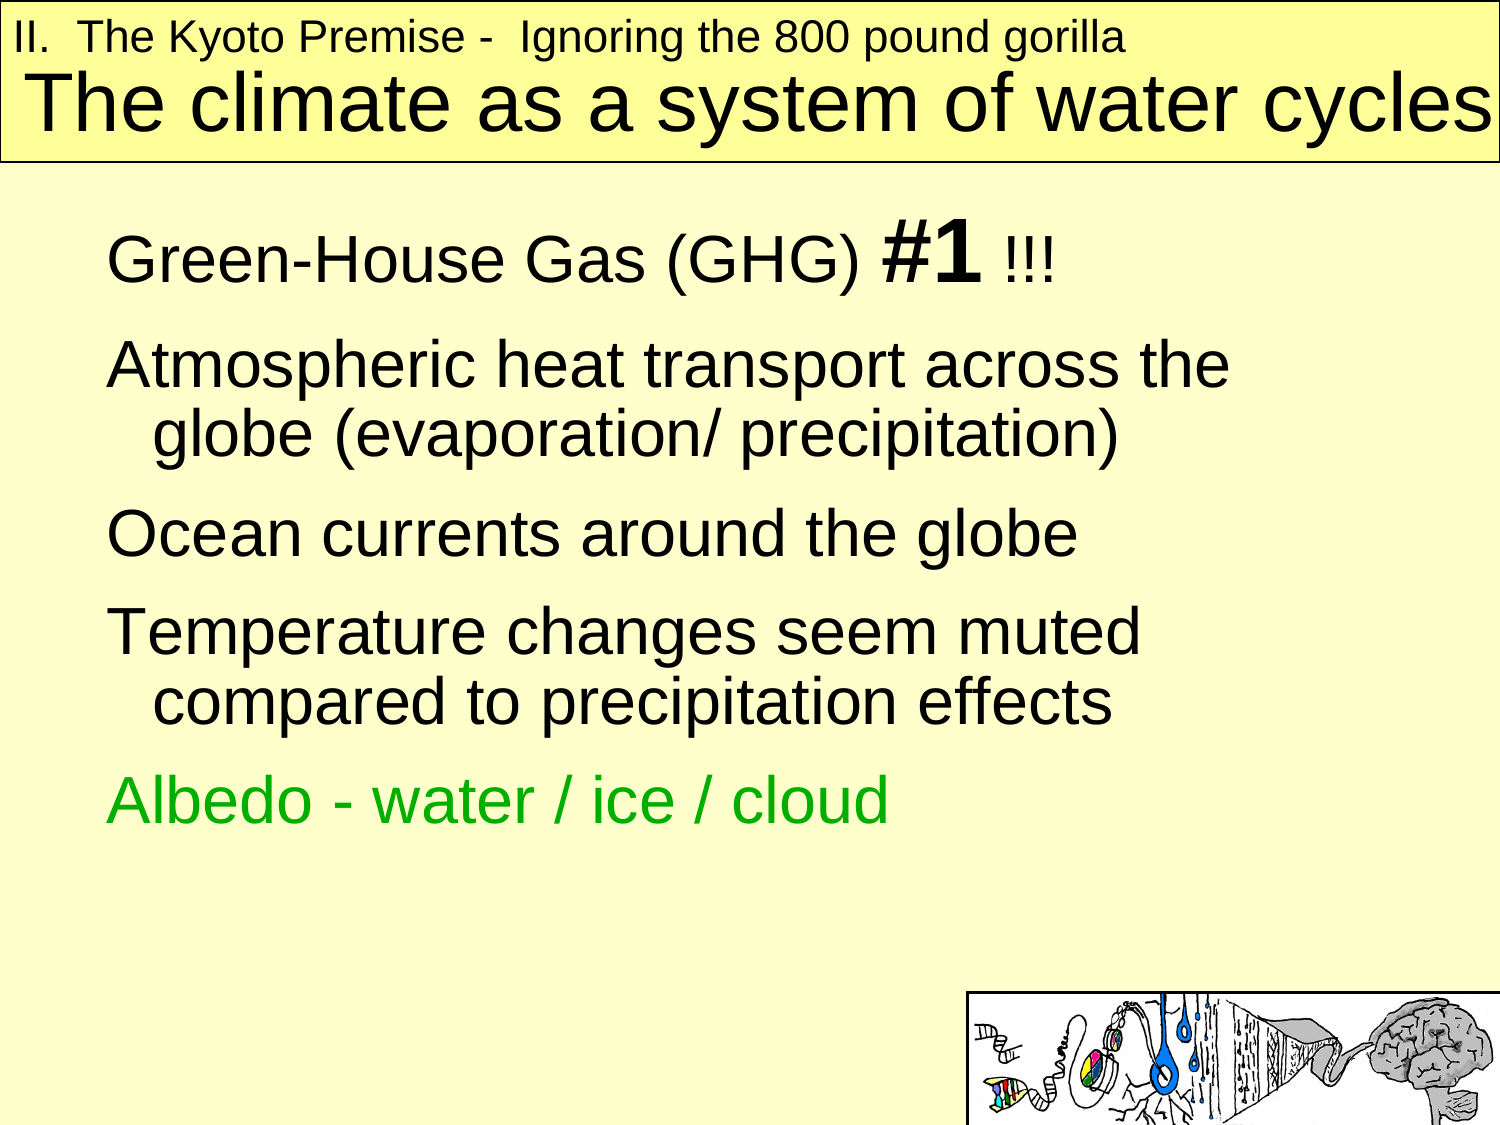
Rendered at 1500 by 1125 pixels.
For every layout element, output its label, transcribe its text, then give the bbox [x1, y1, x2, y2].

picture [969, 994, 1500, 1125]
list Green-House Gas (GHG) #1 !!! Atmospheric heat transport across the globe (evaporation/ precipitation) Ocean currents around the globe Temperature changes seem muted compared to precipitation effects Albedo - water / ice / cloud [106, 206, 1388, 990]
title II. The Kyoto Premise - Ignoring the 800 pound gorilla The climate as a system of water cycles [0, 0, 1500, 162]
